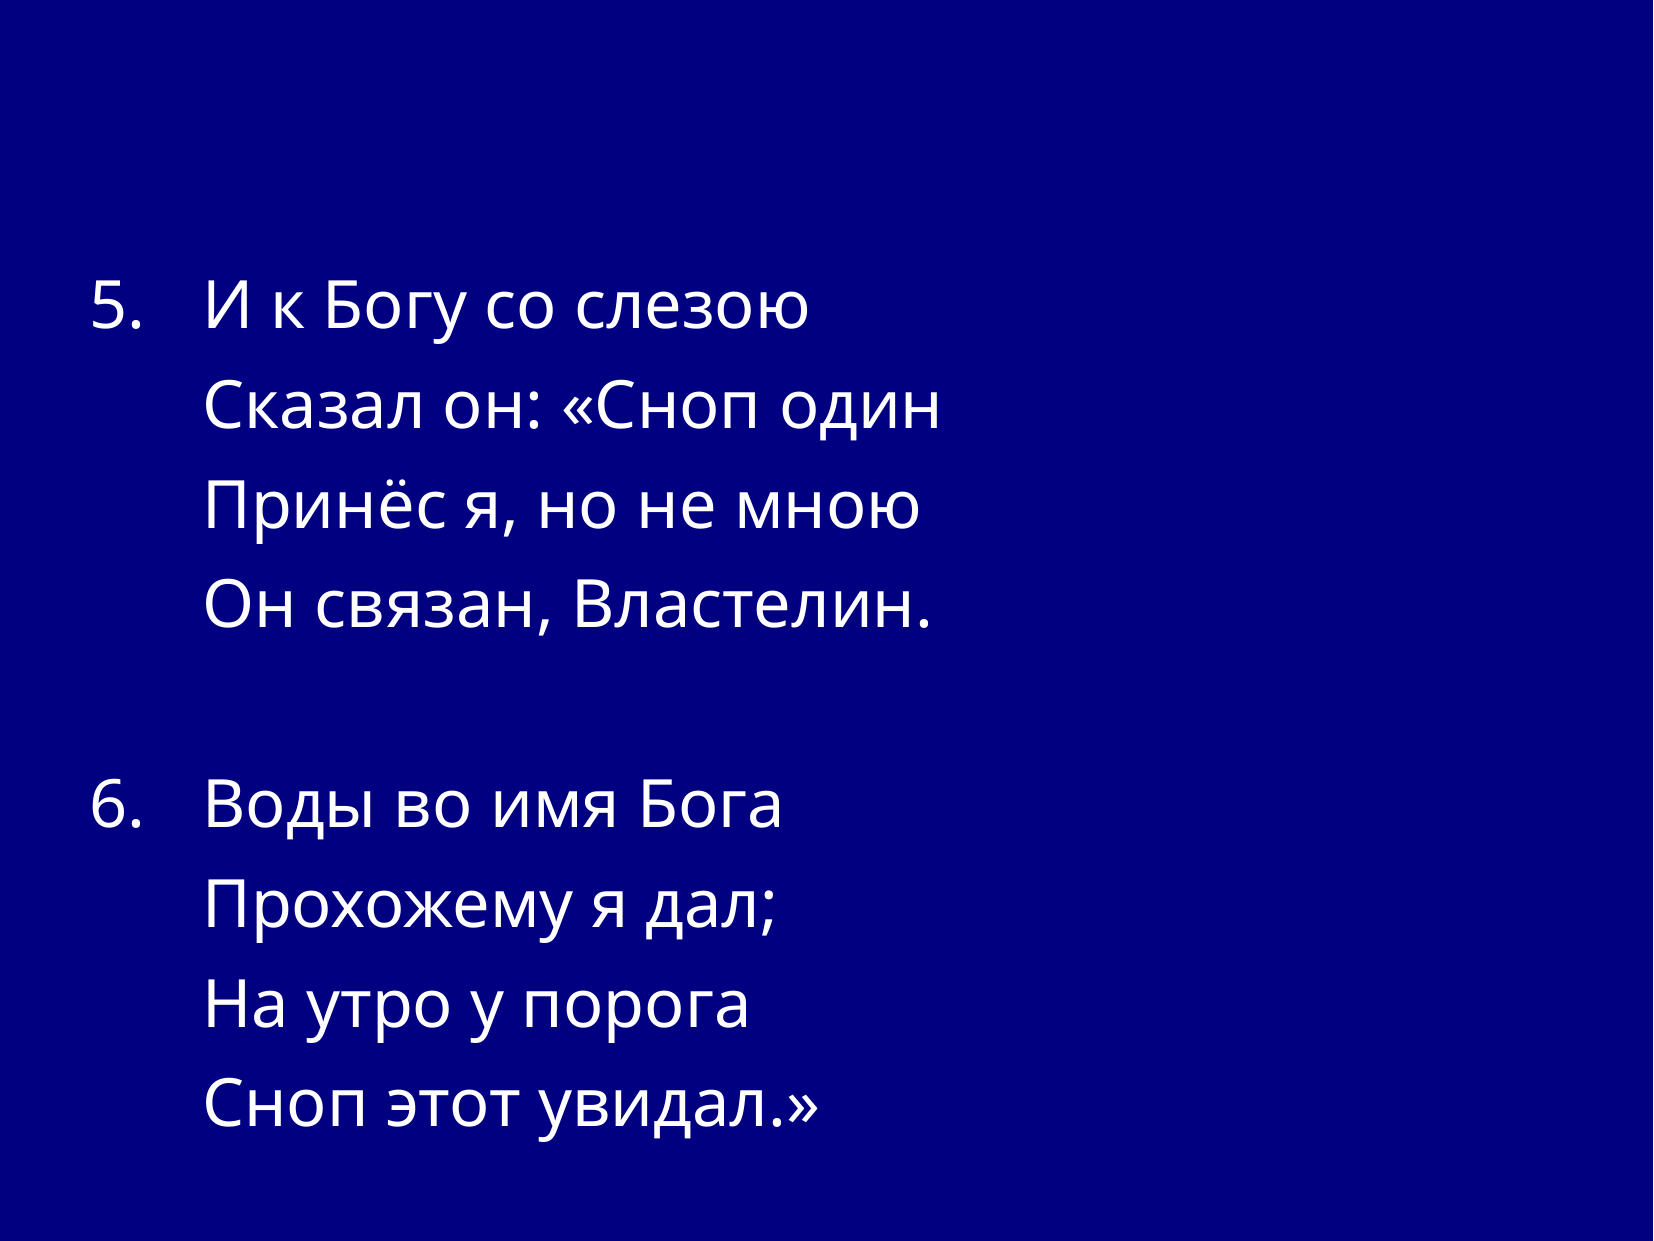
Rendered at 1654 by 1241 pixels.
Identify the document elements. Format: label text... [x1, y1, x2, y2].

text_box 5. И к Богу со слезою Сказал он: «Сноп один Принёс я, но не мною Он связан, Властелин. 6. Воды во имя Бога Прохожему я дал; На утро у порога Сноп этот увидал.» [75, 150, 1576, 1163]
